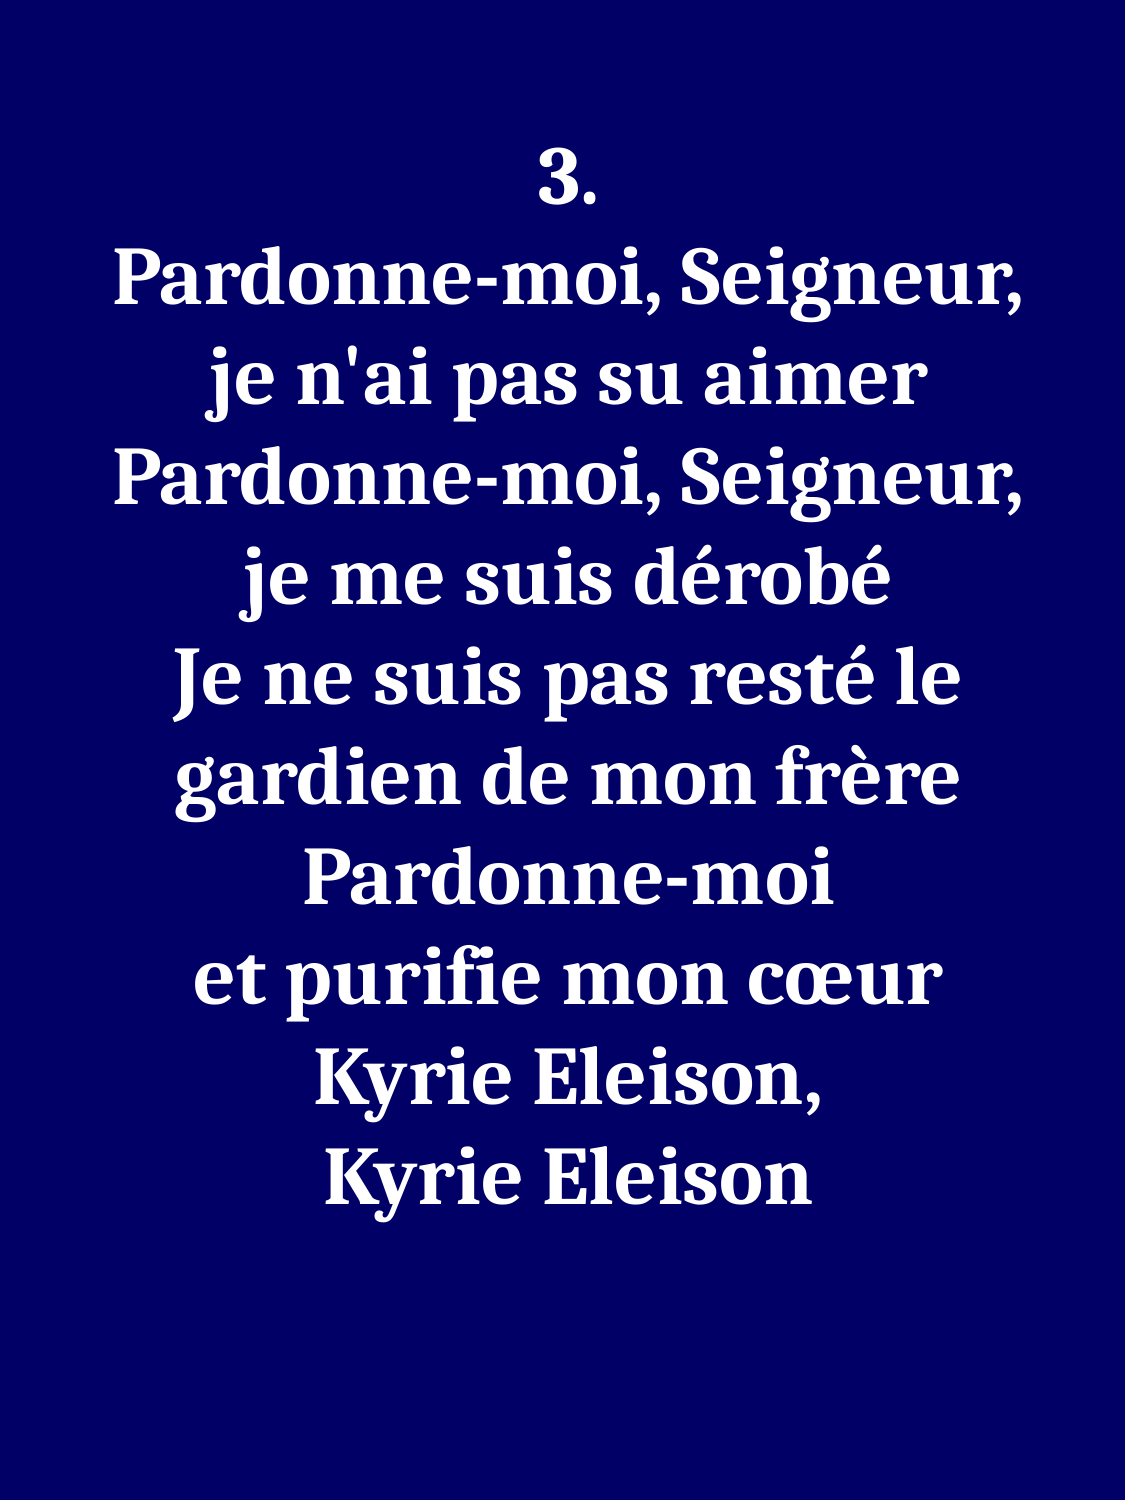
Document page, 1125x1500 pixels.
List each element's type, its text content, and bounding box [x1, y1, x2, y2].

text_box 3. Pardonne-moi, Seigneur, je n'ai pas su aimer Pardonne-moi, Seigneur, je me suis dérobé Je ne suis pas resté le gardien de mon frère Pardonne-moi et purifie mon cœur Kyrie Eleison, Kyrie Eleison [6, 23, 1125, 1359]
